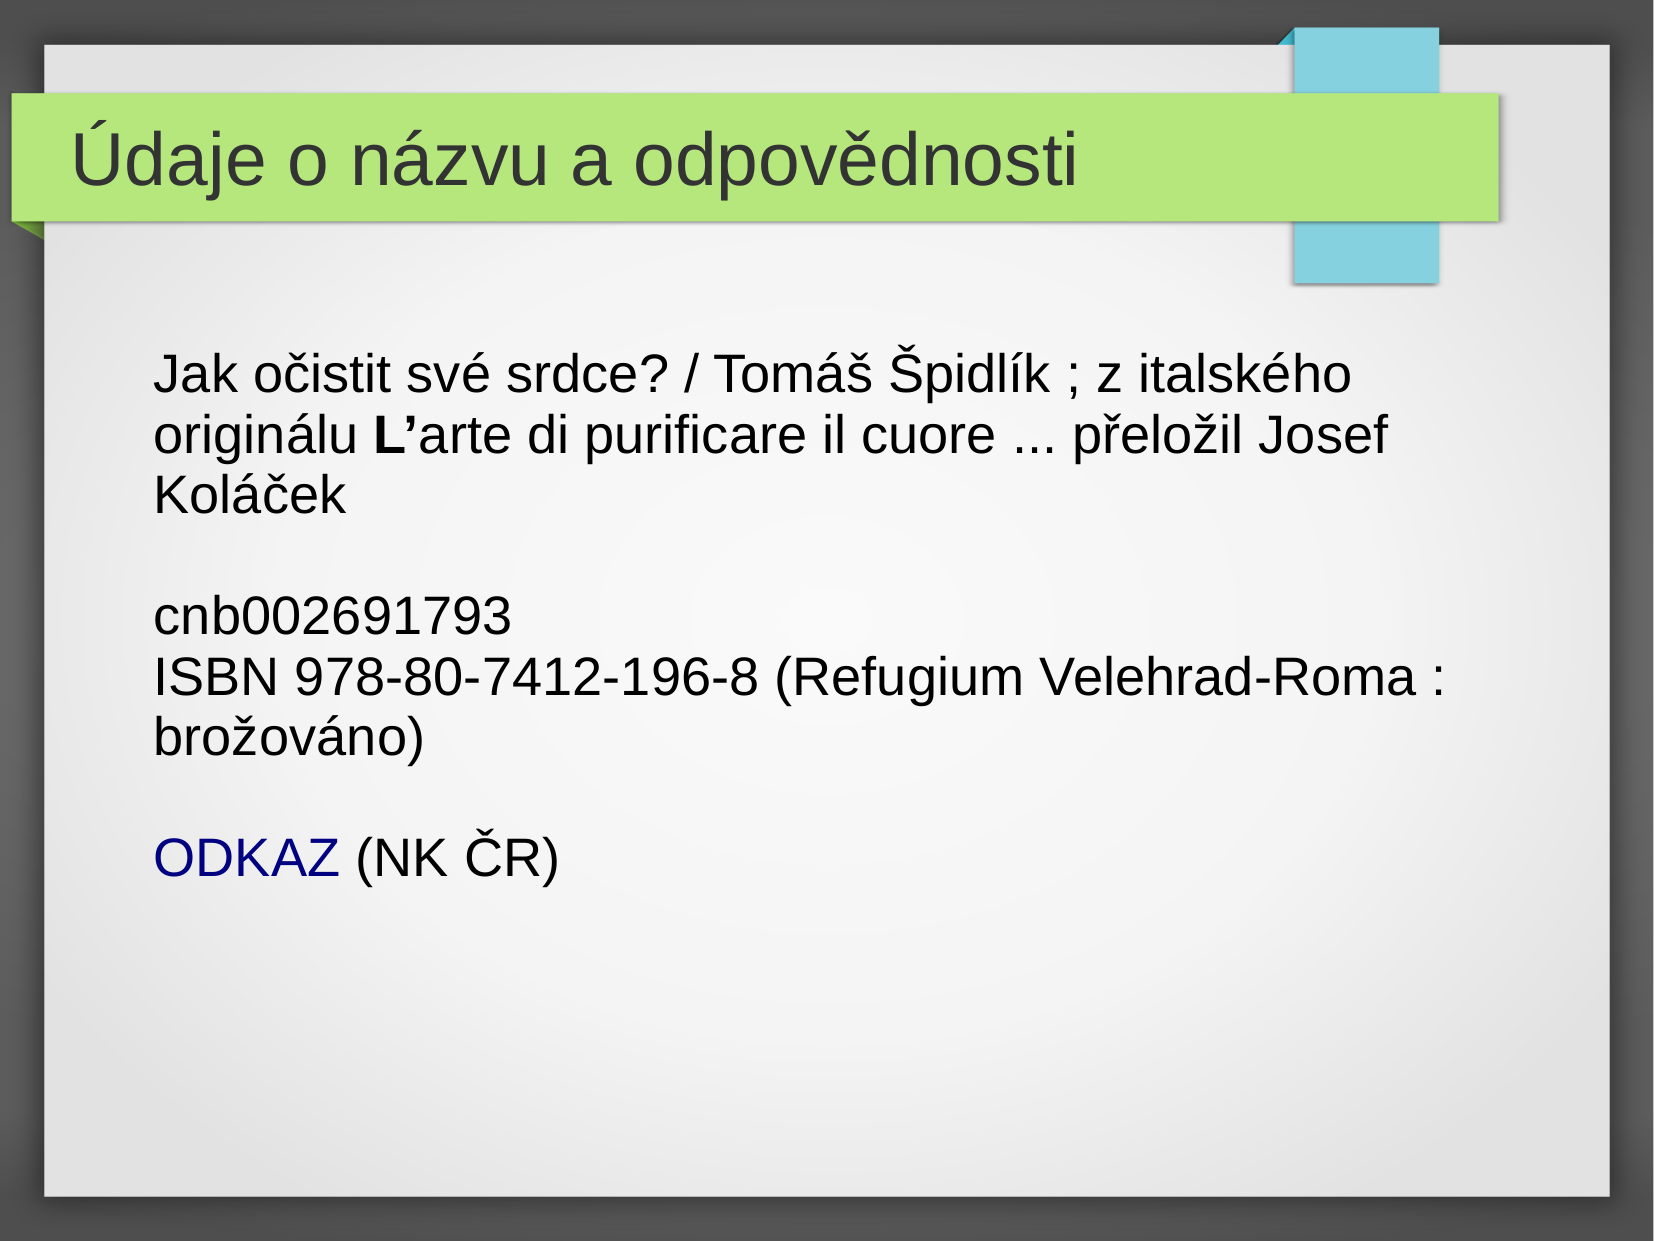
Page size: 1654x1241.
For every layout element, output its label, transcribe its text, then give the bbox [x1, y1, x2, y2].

title Údaje o názvu a odpovědnosti [70, 106, 1229, 213]
picture [0, 0, 1654, 1241]
list Jak očistit své srdce? / Tomáš Špidlík ; z italského originálu L’arte di purificare il cuore ... přeložil Josef Koláček cnb002691793 ISBN 978-80-7412-196-8 (Refugium Velehrad-Roma : brožováno) ODKAZ (NK ČR) [82, 343, 1538, 1063]
